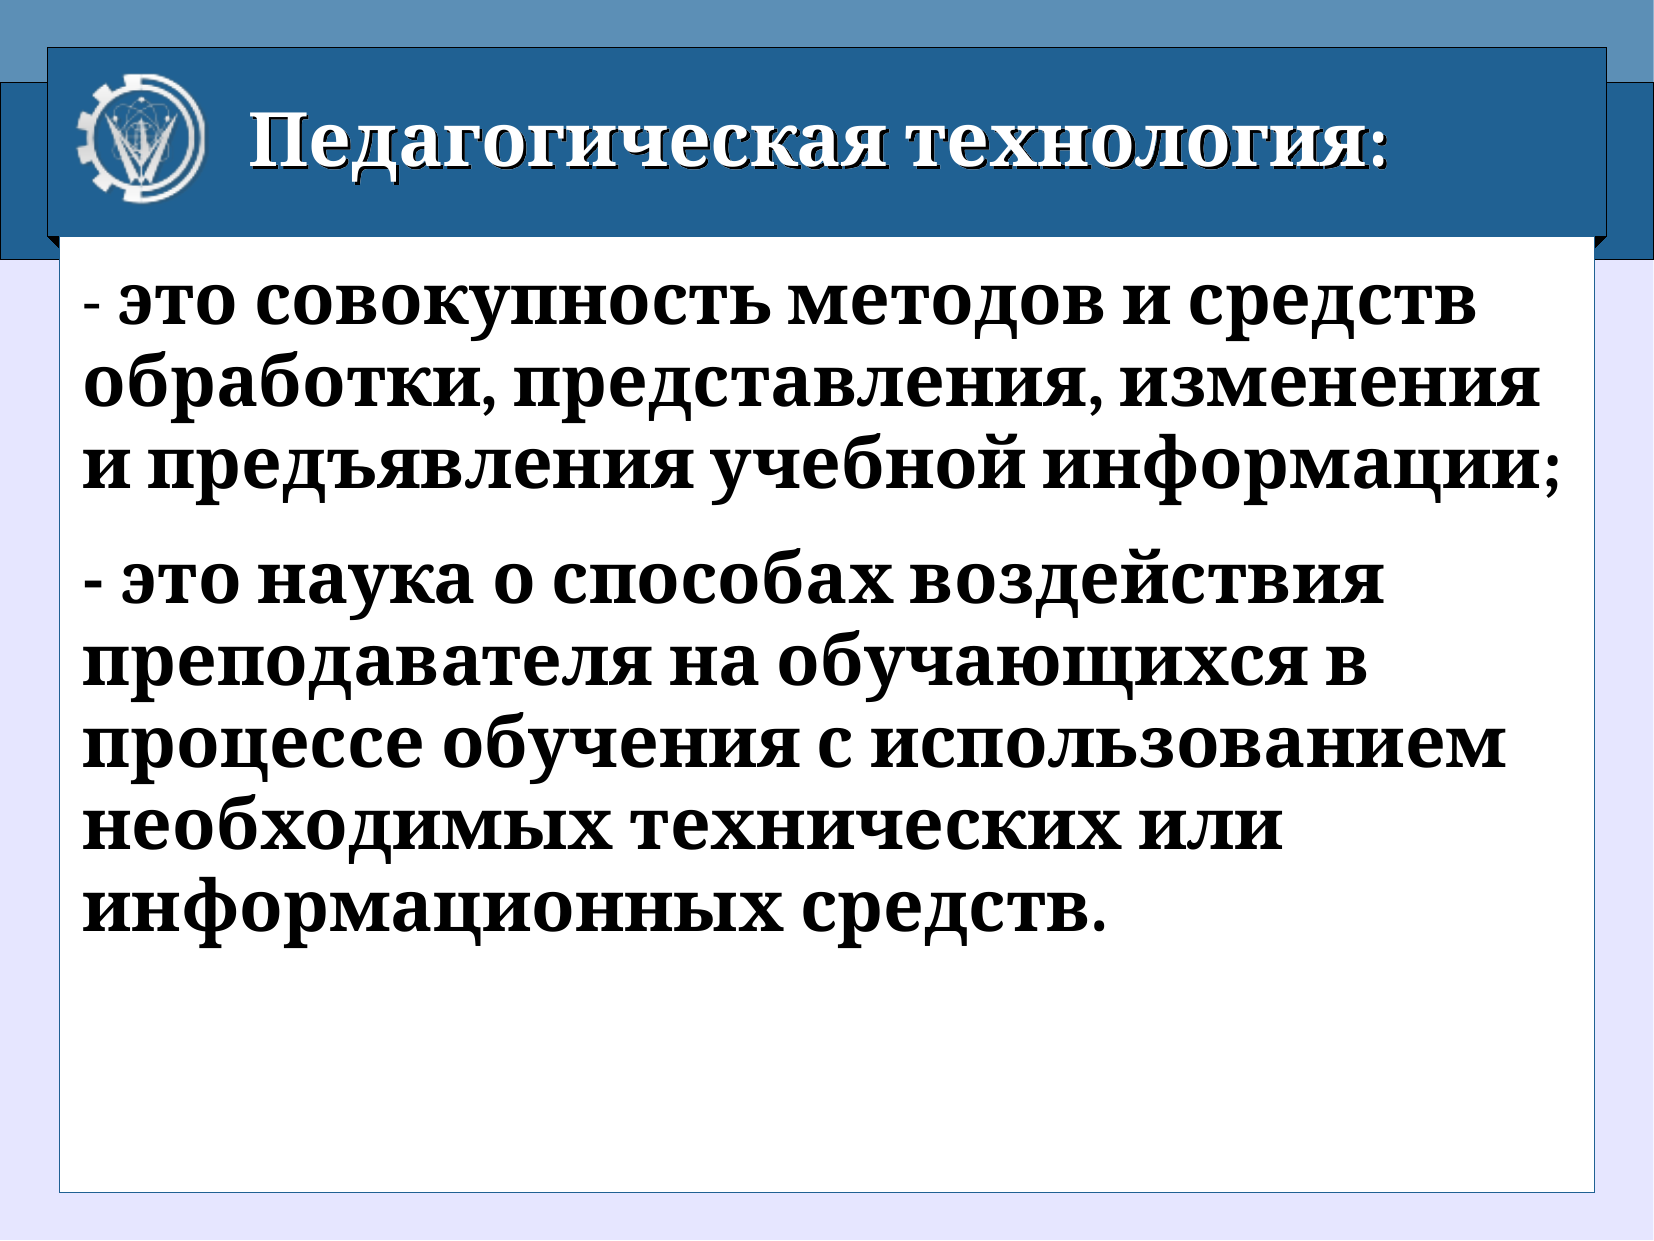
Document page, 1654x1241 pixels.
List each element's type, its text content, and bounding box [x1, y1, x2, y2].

title Педагогическая технология: [248, 70, 1571, 213]
list - это совокупность методов и средств обработки, представления, изменения и предъявления учебной информации; - это наука о способах воздействия преподавателя на обучающихся в процессе обучения с использованием необходимых технических или информационных средств. [82, 259, 1571, 980]
